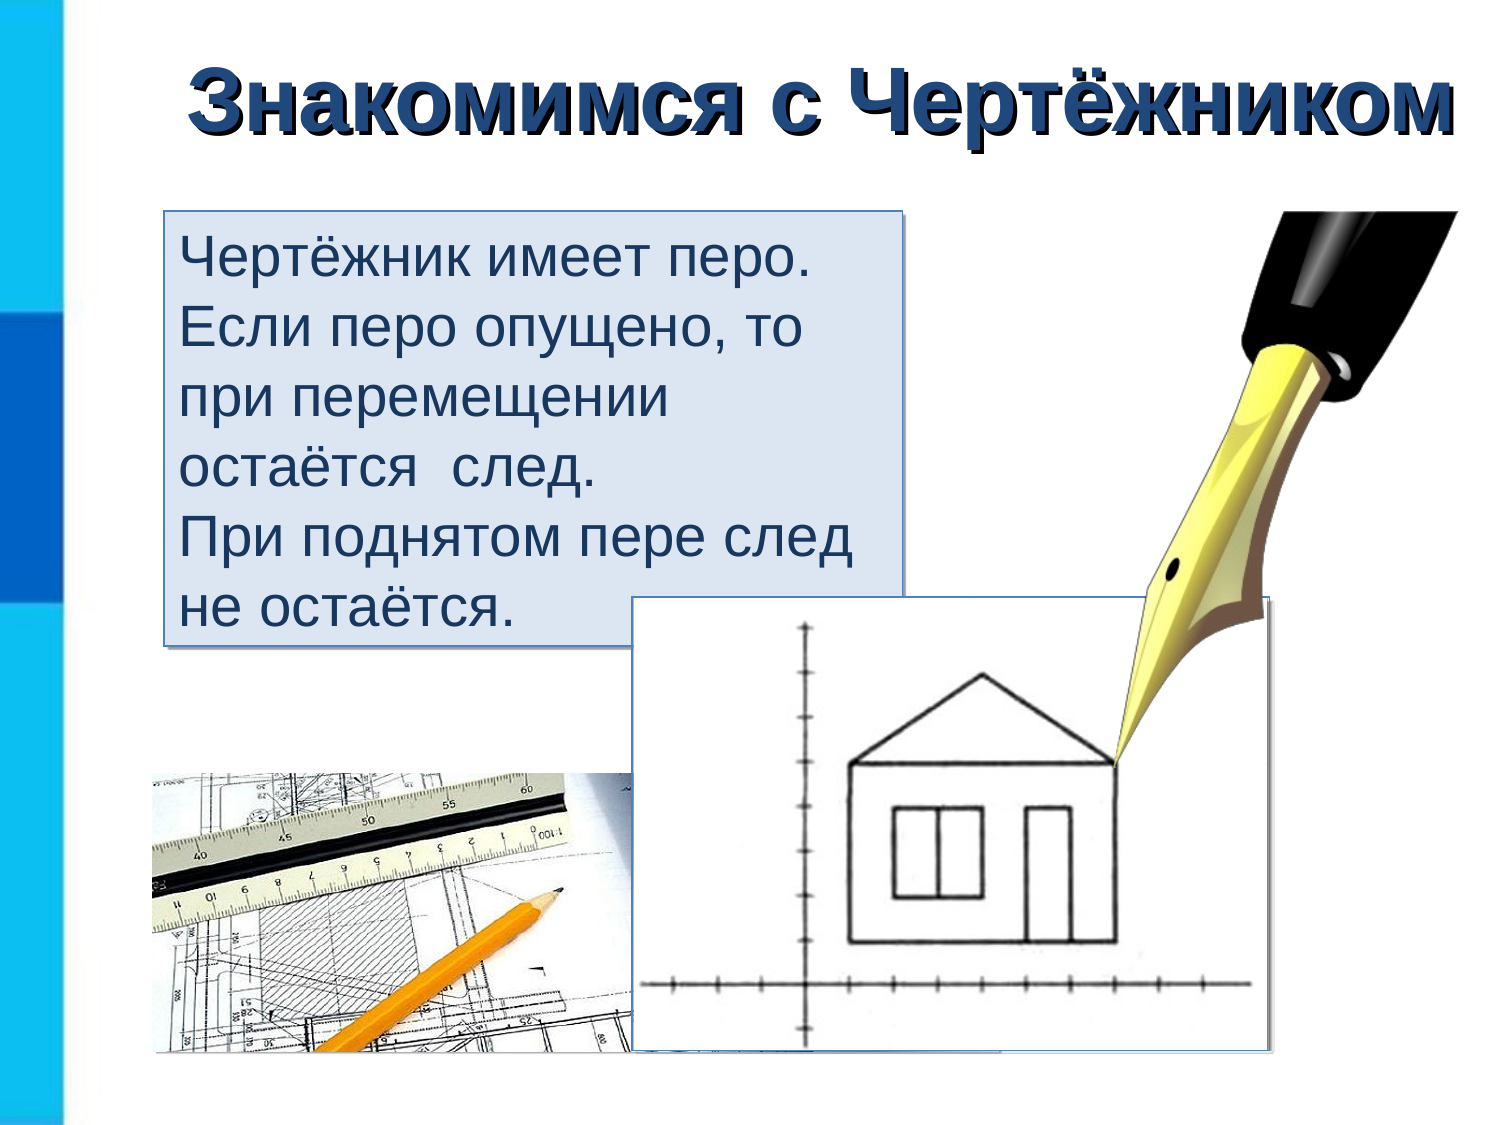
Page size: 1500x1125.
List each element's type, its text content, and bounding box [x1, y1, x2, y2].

title Знакомимся с Чертёжником [171, 0, 1500, 189]
text_box Чертёжник имеет перо. Если перо опущено, то при перемещении остаётся след. При поднятом пере след не остаётся. [164, 210, 903, 647]
picture [0, 0, 1500, 1125]
